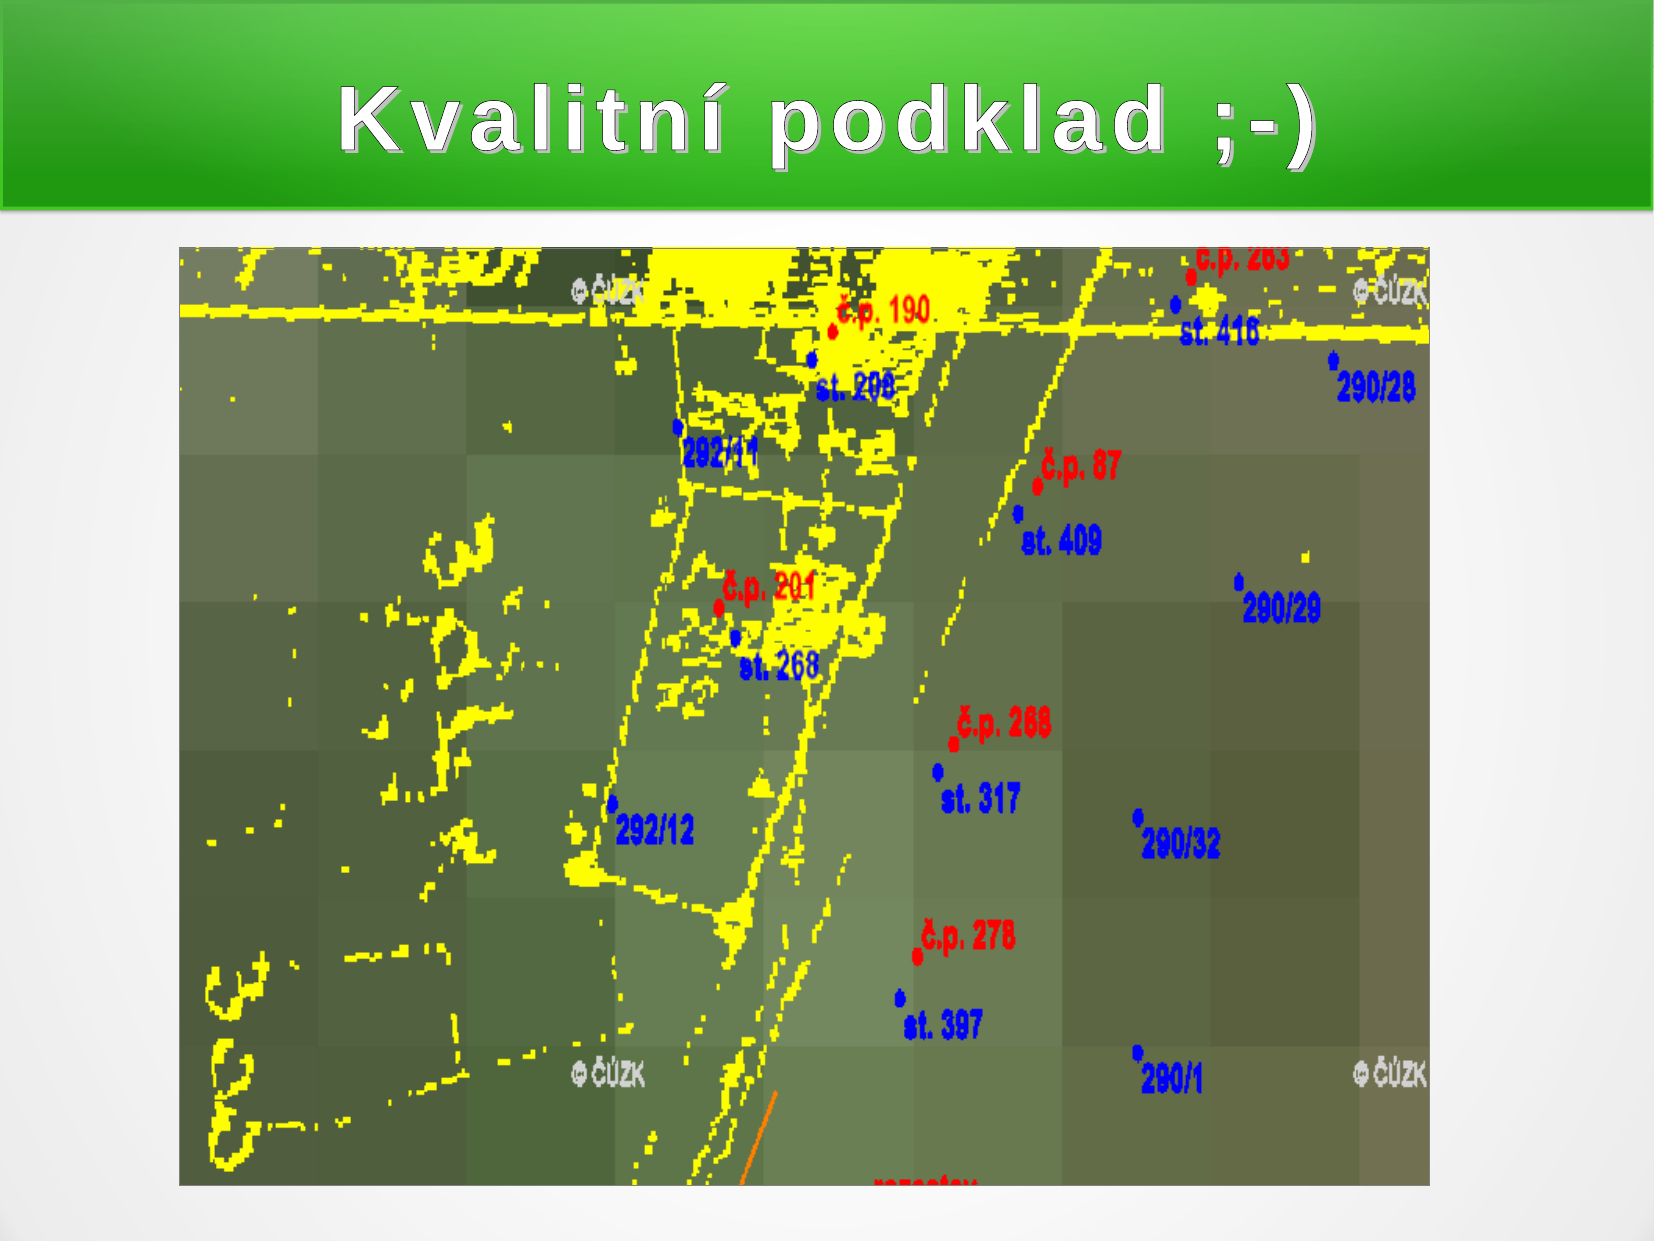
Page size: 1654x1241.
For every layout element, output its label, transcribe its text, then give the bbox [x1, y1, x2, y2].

title Kvalitní podklad ;-) [82, 47, 1571, 189]
picture [179, 247, 1430, 1186]
